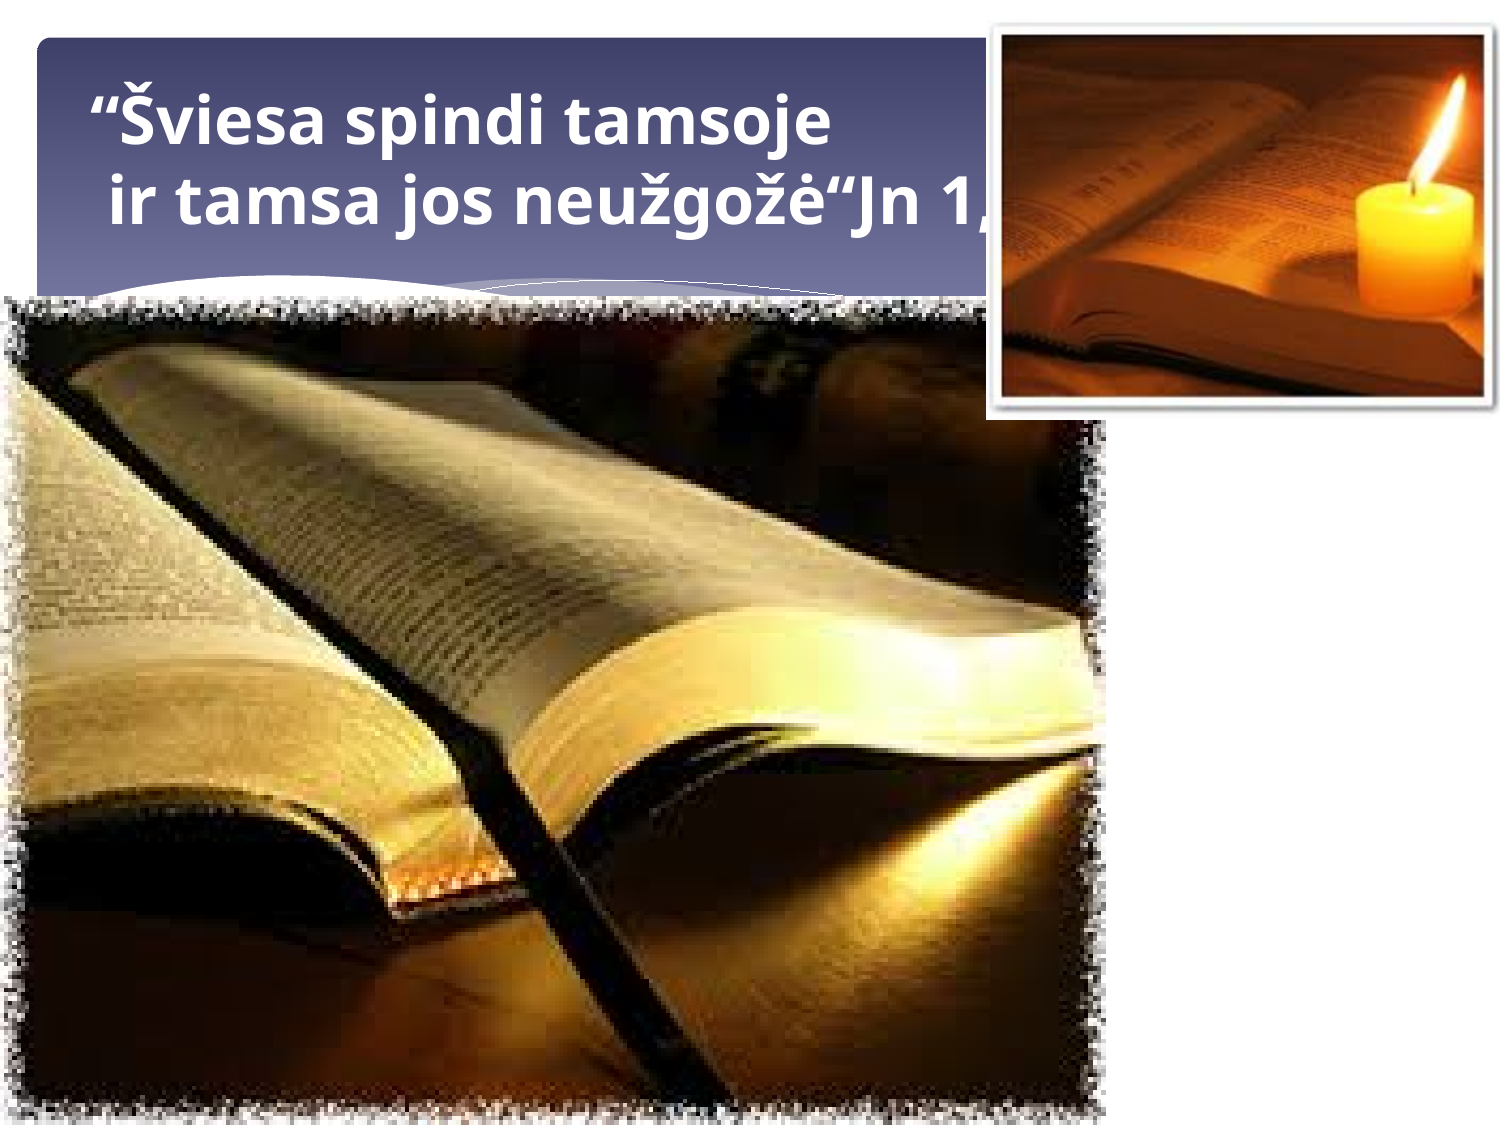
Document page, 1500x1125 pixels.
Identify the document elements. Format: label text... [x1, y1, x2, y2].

picture [0, 19, 1500, 1125]
title “Šviesa spindi tamsoje ir tamsa jos neužgožė“Jn 1,5 [75, 55, 986, 262]
